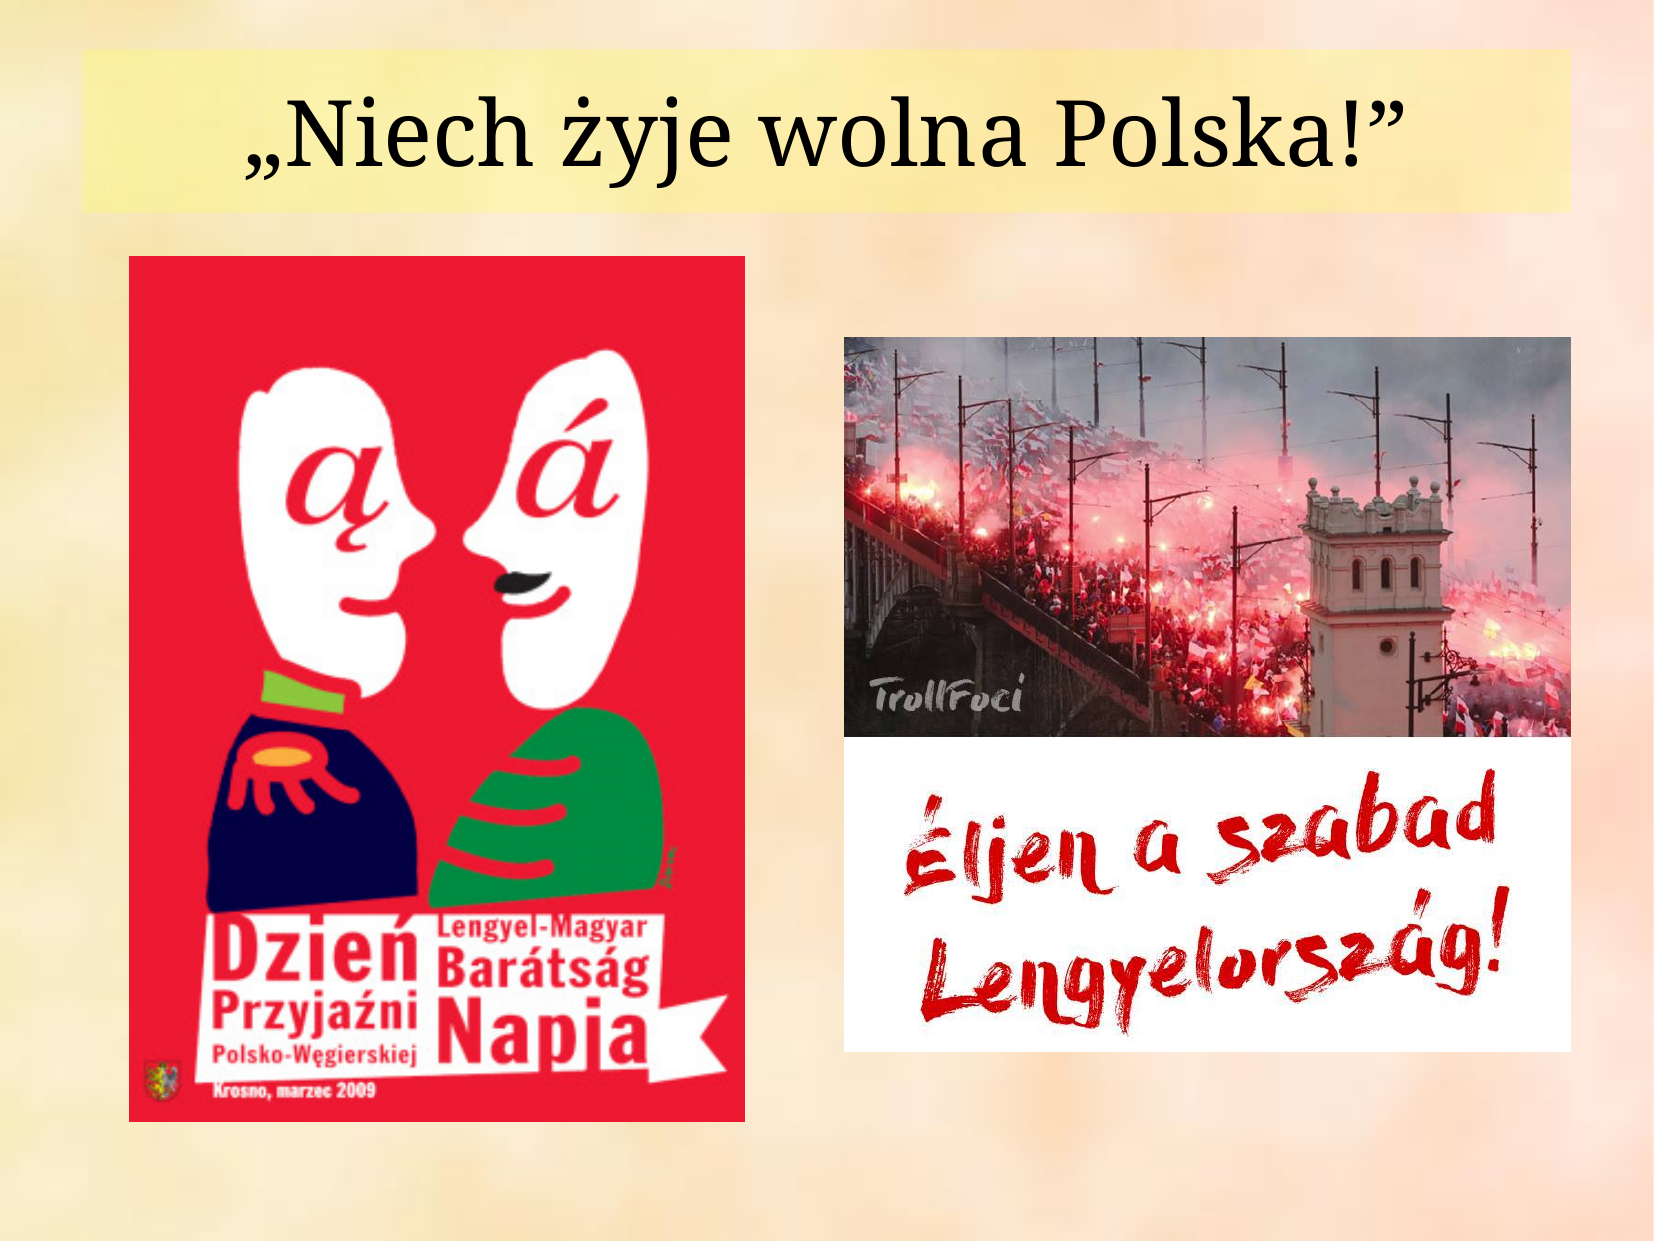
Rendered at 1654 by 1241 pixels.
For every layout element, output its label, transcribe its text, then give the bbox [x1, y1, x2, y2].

picture [0, 0, 1654, 1241]
title „Niech żyje wolna Polska!” [82, 49, 1571, 213]
